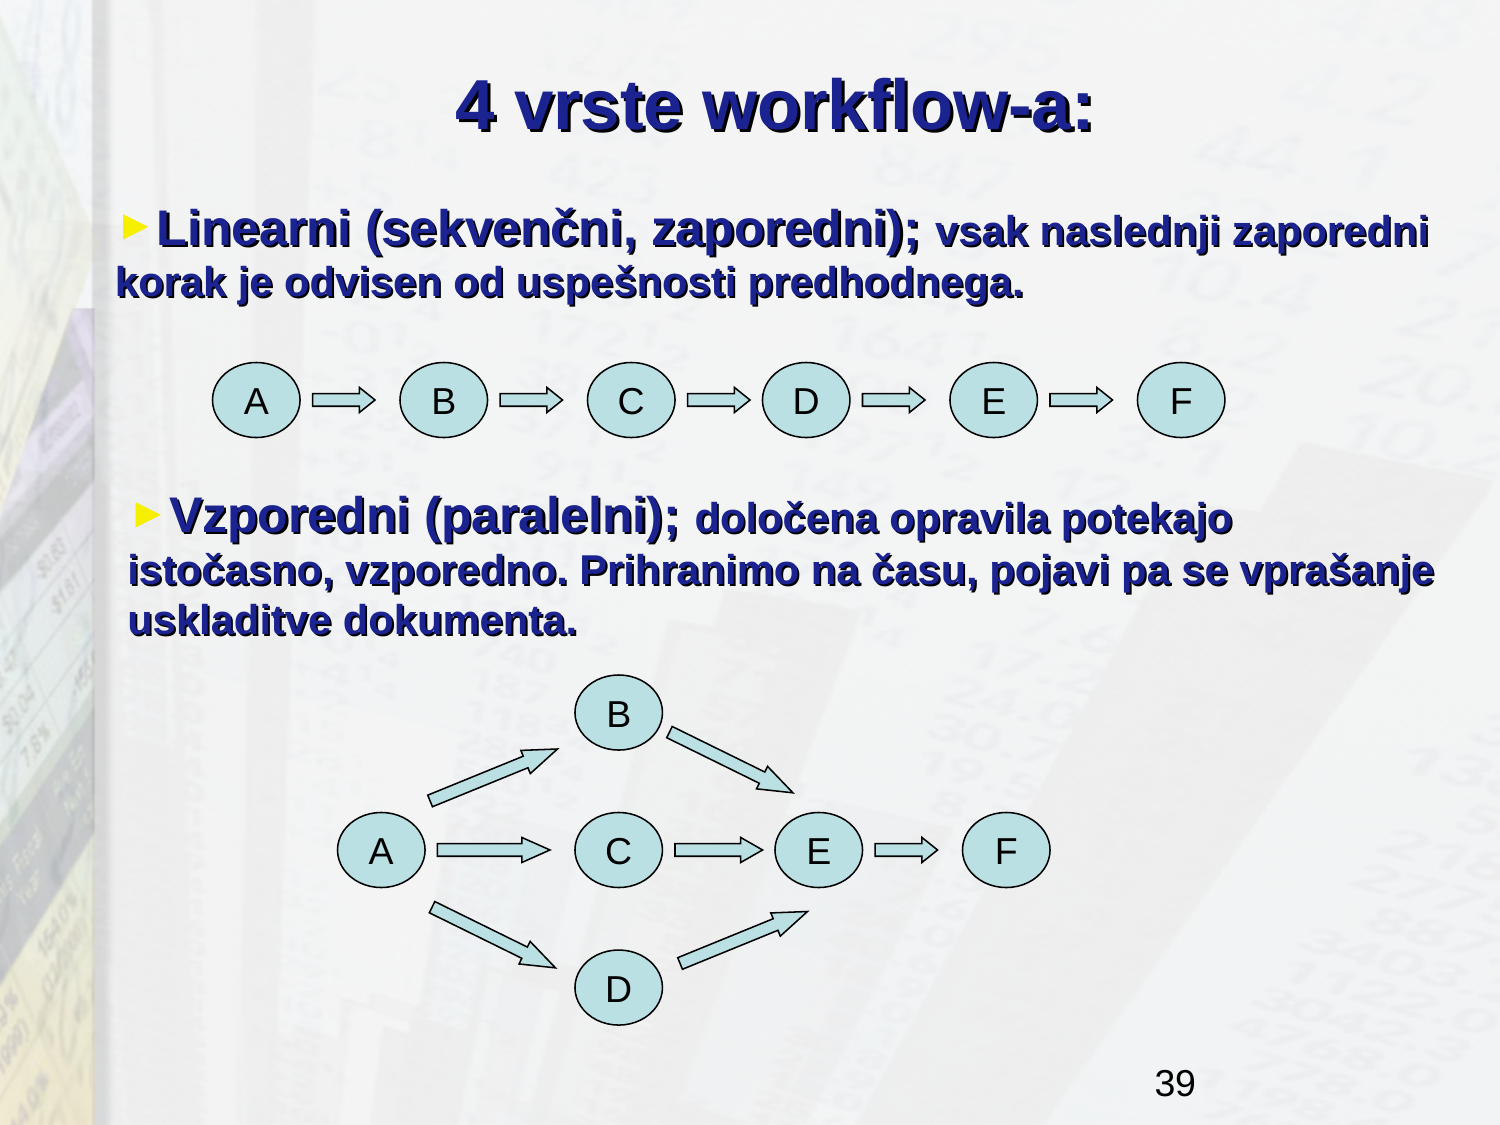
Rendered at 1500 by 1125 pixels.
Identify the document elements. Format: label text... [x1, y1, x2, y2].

text_box F [1137, 362, 1225, 438]
text_box D [762, 362, 850, 438]
list Linearni (sekvenčni, zaporedni); vsak naslednji zaporedni korak je odvisen od uspešnosti predhodnega. [100, 187, 1447, 326]
text_box [666, 726, 793, 793]
text_box [675, 837, 763, 863]
text_box [429, 901, 556, 968]
picture [0, 0, 1500, 1125]
text_box [862, 387, 926, 413]
title 4 vrste workflow-a: [100, 7, 1451, 195]
text_box B [574, 675, 663, 751]
text_box D [574, 950, 663, 1026]
text_box C [574, 812, 663, 888]
text_box A [212, 362, 301, 438]
text_box C [587, 362, 676, 438]
text_box A [337, 812, 426, 888]
text_box [427, 748, 558, 807]
text_box [677, 911, 808, 970]
text_box B [399, 362, 488, 438]
text_box [312, 387, 376, 413]
text_box E [774, 812, 863, 888]
text_box F [962, 812, 1051, 888]
text_box [500, 387, 563, 413]
text_box [437, 837, 550, 863]
text_box Vzporedni (paralelni); določena opravila potekajo istočasno, vzporedno. Prihranimo na času, pojavi pa se vprašanje uskladitve dokumenta. [112, 474, 1460, 613]
text_box [1050, 387, 1113, 413]
text_box E [949, 362, 1038, 438]
text_box [875, 837, 938, 863]
text_box [687, 387, 751, 413]
